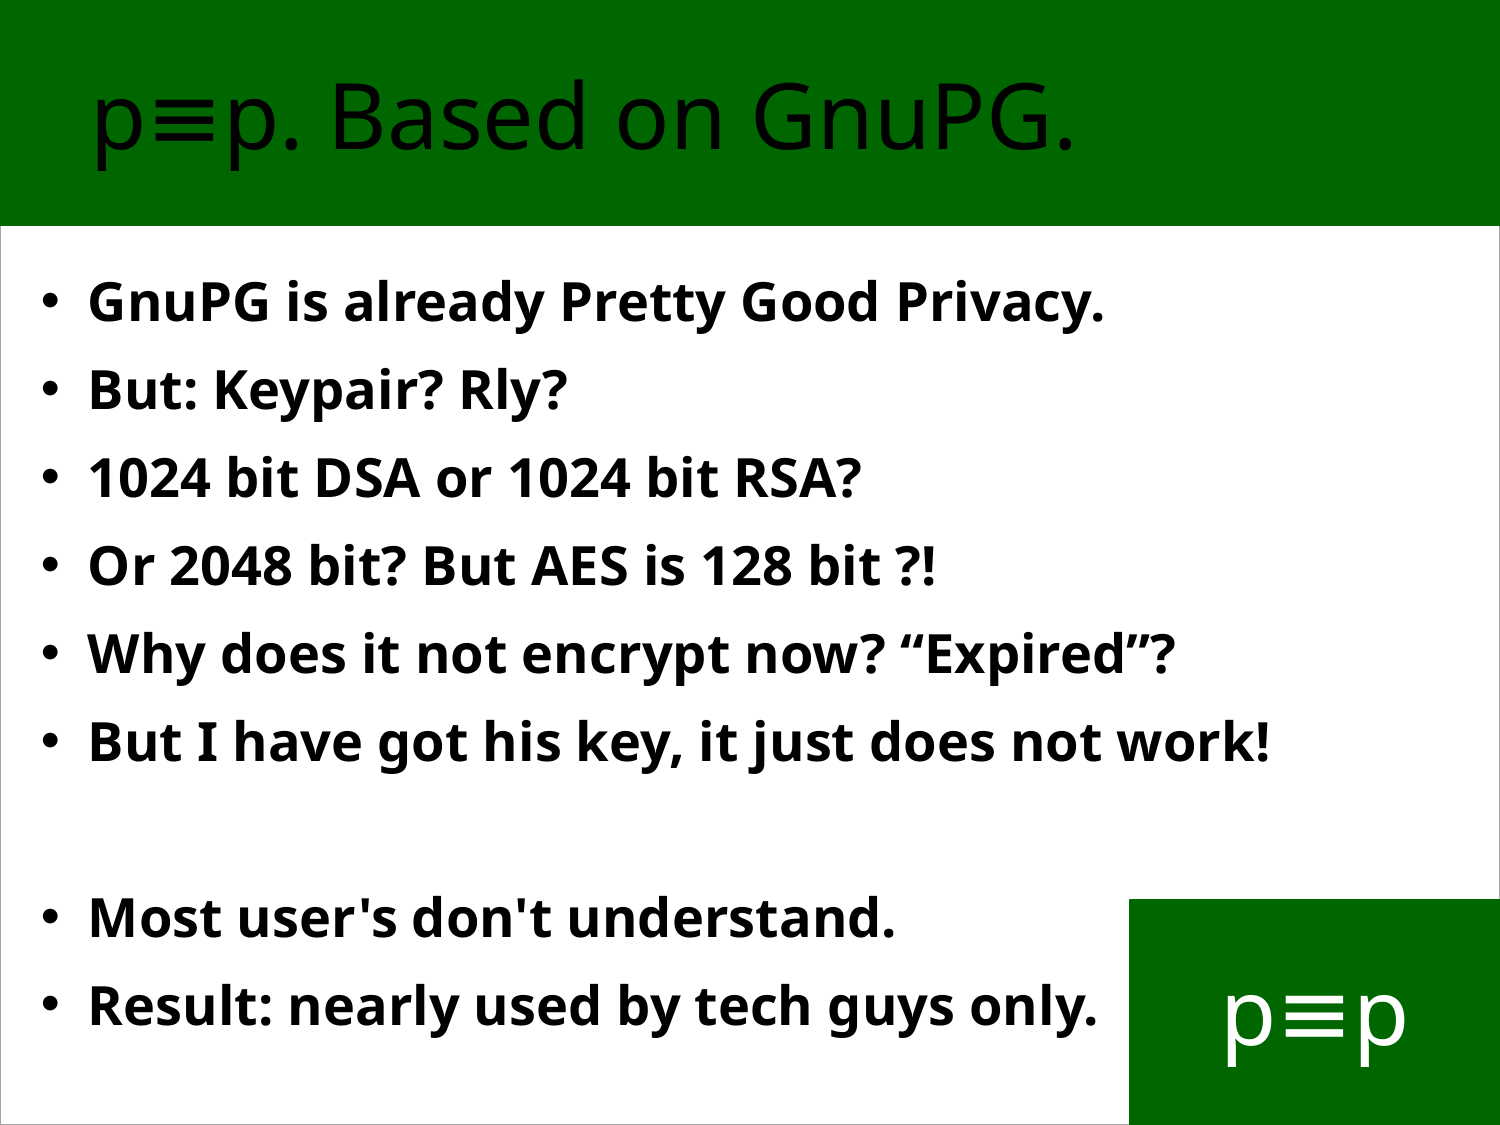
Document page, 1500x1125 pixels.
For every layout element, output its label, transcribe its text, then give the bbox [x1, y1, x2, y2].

list GnuPG is already Pretty Good Privacy. But: Keypair? Rly? 1024 bit DSA or 1024 bit RSA? Or 2048 bit? But AES is 128 bit ?! Why does it not encrypt now? “Expired”? But I have got his key, it just does not work! Most user's don't understand. Result: nearly used by tech guys only. [25, 260, 1404, 1103]
title p≡p. Based on GnuPG. [0, 0, 1500, 225]
text_box p≡p [1130, 899, 1500, 1125]
